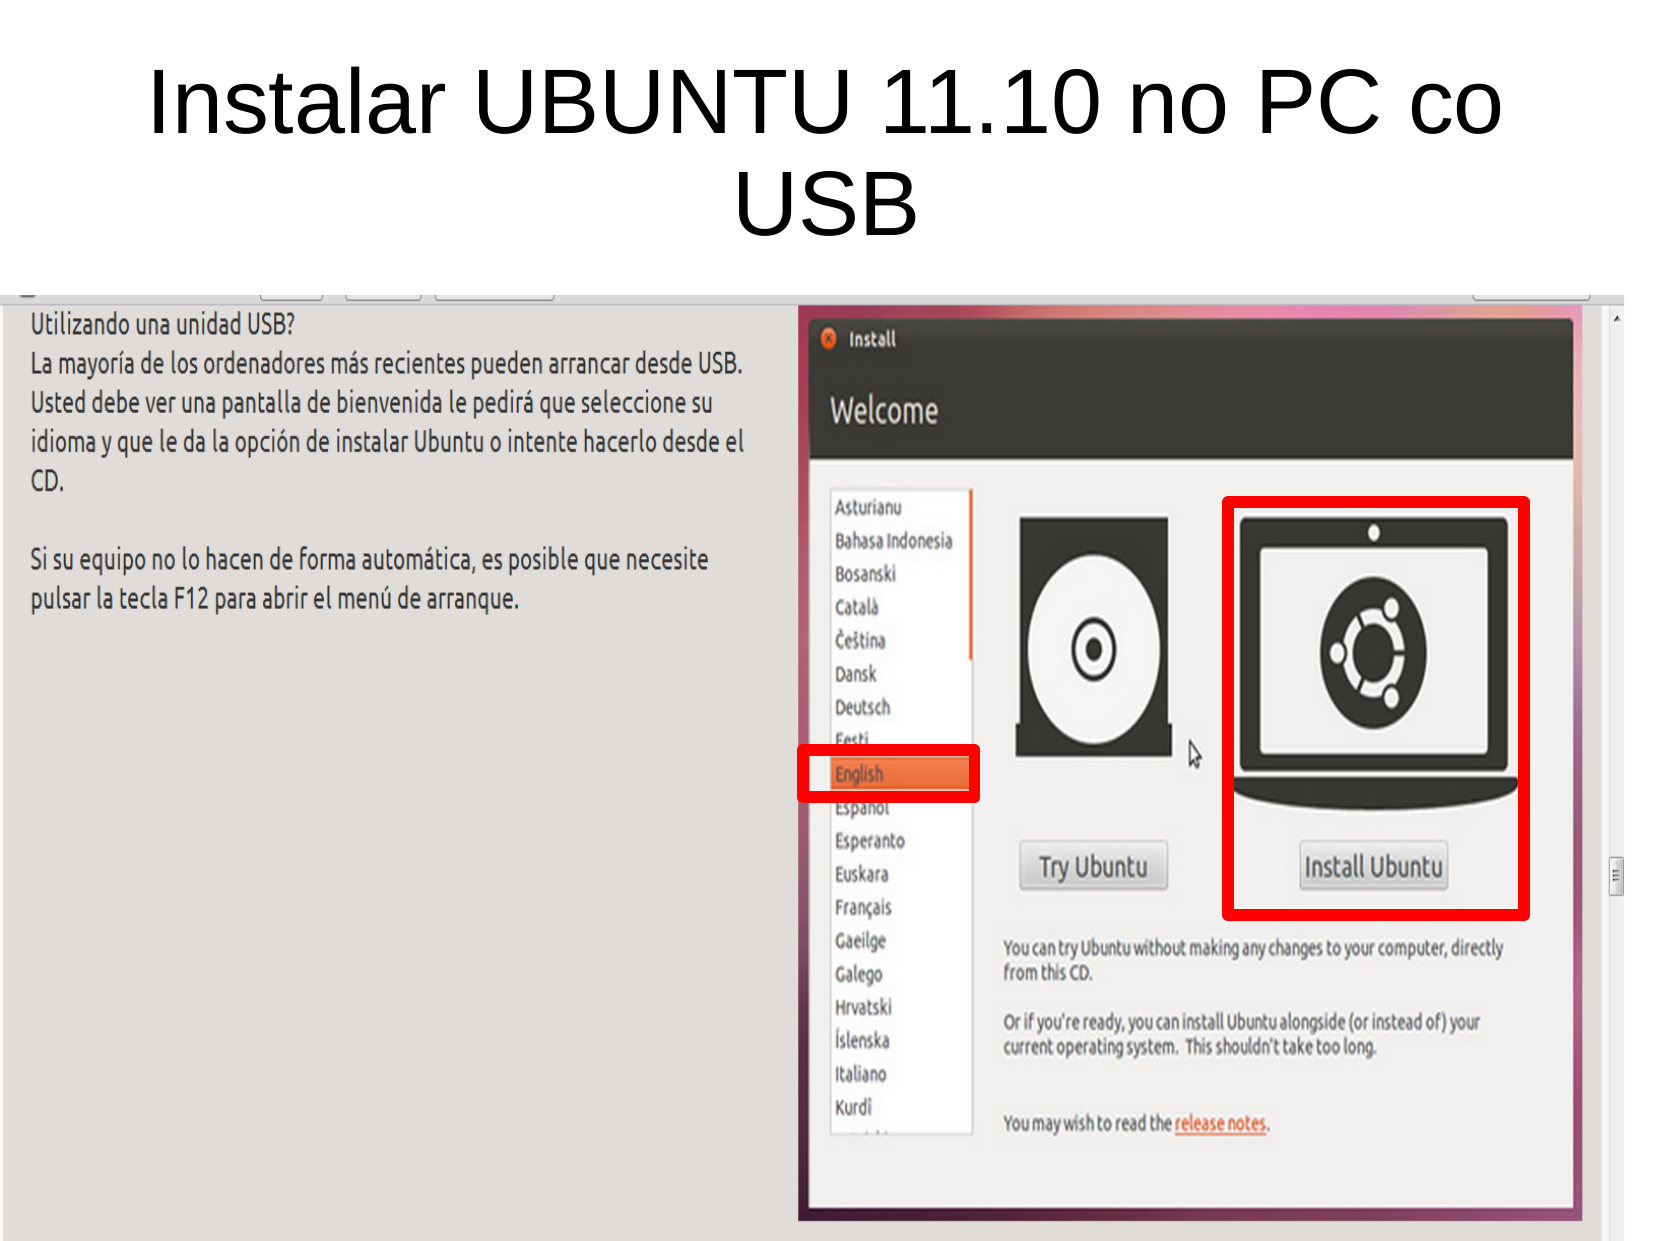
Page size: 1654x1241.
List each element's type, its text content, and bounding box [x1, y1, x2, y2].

text_box [1228, 501, 1524, 916]
picture [0, 295, 1625, 1241]
text_box [803, 750, 975, 798]
title Instalar UBUNTU 11.10 no PC co USB [82, 49, 1571, 257]
